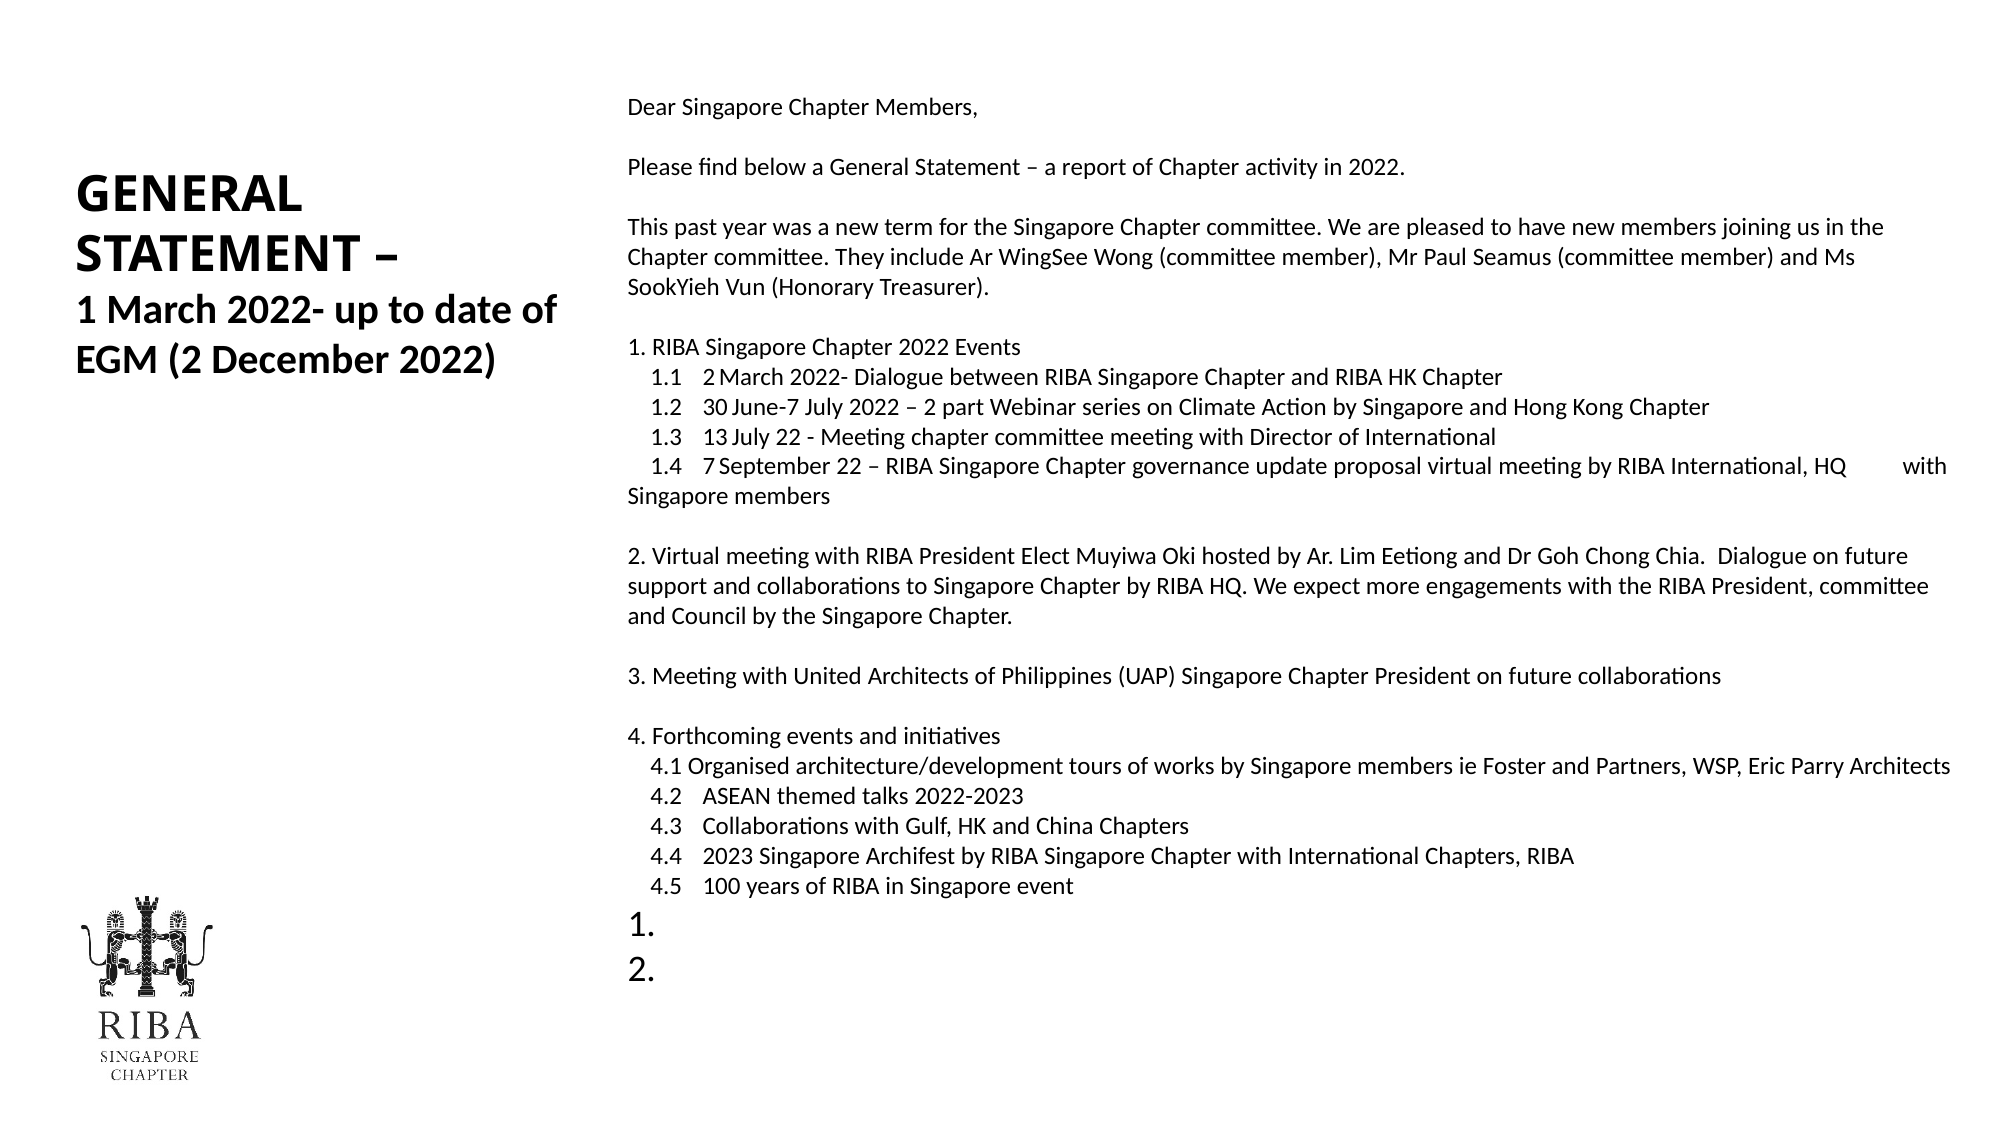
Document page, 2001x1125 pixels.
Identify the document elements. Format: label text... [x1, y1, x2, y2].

text_box GENERAL STATEMENT – 1 March 2022- up to date of EGM (2 December 2022) [60, 154, 578, 432]
picture [59, 868, 235, 1104]
text_box Dear Singapore Chapter Members, Please find below a General Statement – a report of Chapter activity in 2022. This past year was a new term for the Singapore Chapter committee. We are pleased to have new members joining us in the Chapter committee. They include Ar WingSee Wong (committee member), Mr Paul Seamus (committee member) and Ms SookYieh Vun (Honorary Treasurer). 1. RIBA Singapore Chapter 2022 Events 1.1 2 March 2022- Dialogue between RIBA Singapore Chapter and RIBA HK Chapter 1.2 30 June-7 July 2022 – 2 part Webinar series on Climate Action by Singapore and Hong Kong Chapter 1.3 13 July 22 - Meeting chapter committee meeting with Director of International 1.4 7 September 22 – RIBA Singapore Chapter governance update proposal virtual meeting by RIBA International, HQ with Singapore members 2. Virtual meeting with RIBA President Elect Muyiwa Oki hosted by Ar. Lim Eetiong and Dr Goh Chong Chia. Dialogue on future support and collaborations to Singapore Chapter by RIBA HQ. We expect more engagements with the RIBA President, committee and Council by the Singapore Chapter. 3. Meeting with United Architects of Philippines (UAP) Singapore Chapter President on future collaborations 4. Forthcoming events and initiatives 4.1 Organised architecture/development tours of works by Singapore members ie Foster and Partners, WSP, Eric Parry Architects 4.2 ASEAN themed talks 2022-2023 4.3 Collaborations with Gulf, HK and China Chapters 4.4 2023 Singapore Archifest by RIBA Singapore Chapter with International Chapters, RIBA 4.5 100 years of RIBA in Singapore event [612, 83, 1971, 1008]
